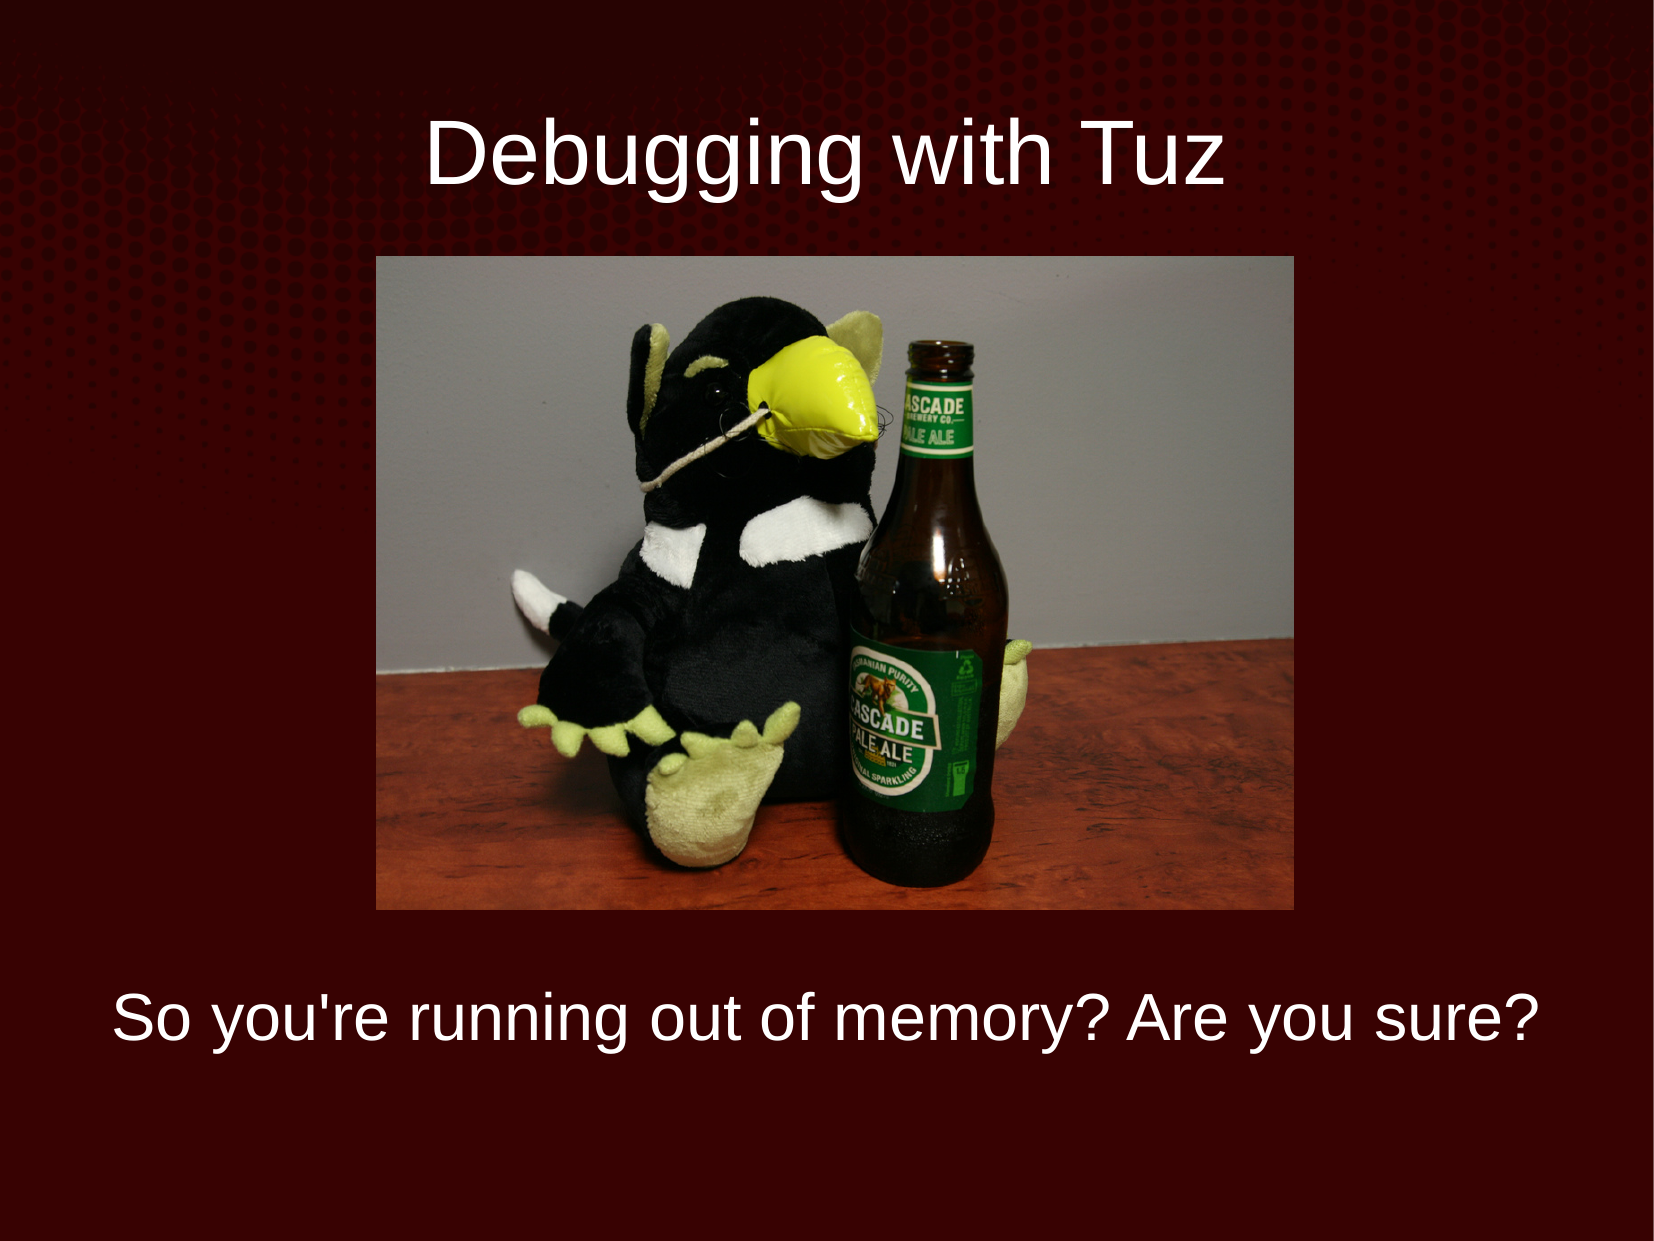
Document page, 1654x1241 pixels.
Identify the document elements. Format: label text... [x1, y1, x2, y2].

list So you're running out of memory? Are you sure? [82, 980, 1571, 1109]
title Debugging with Tuz [82, 49, 1571, 257]
picture [0, 0, 1654, 1241]
